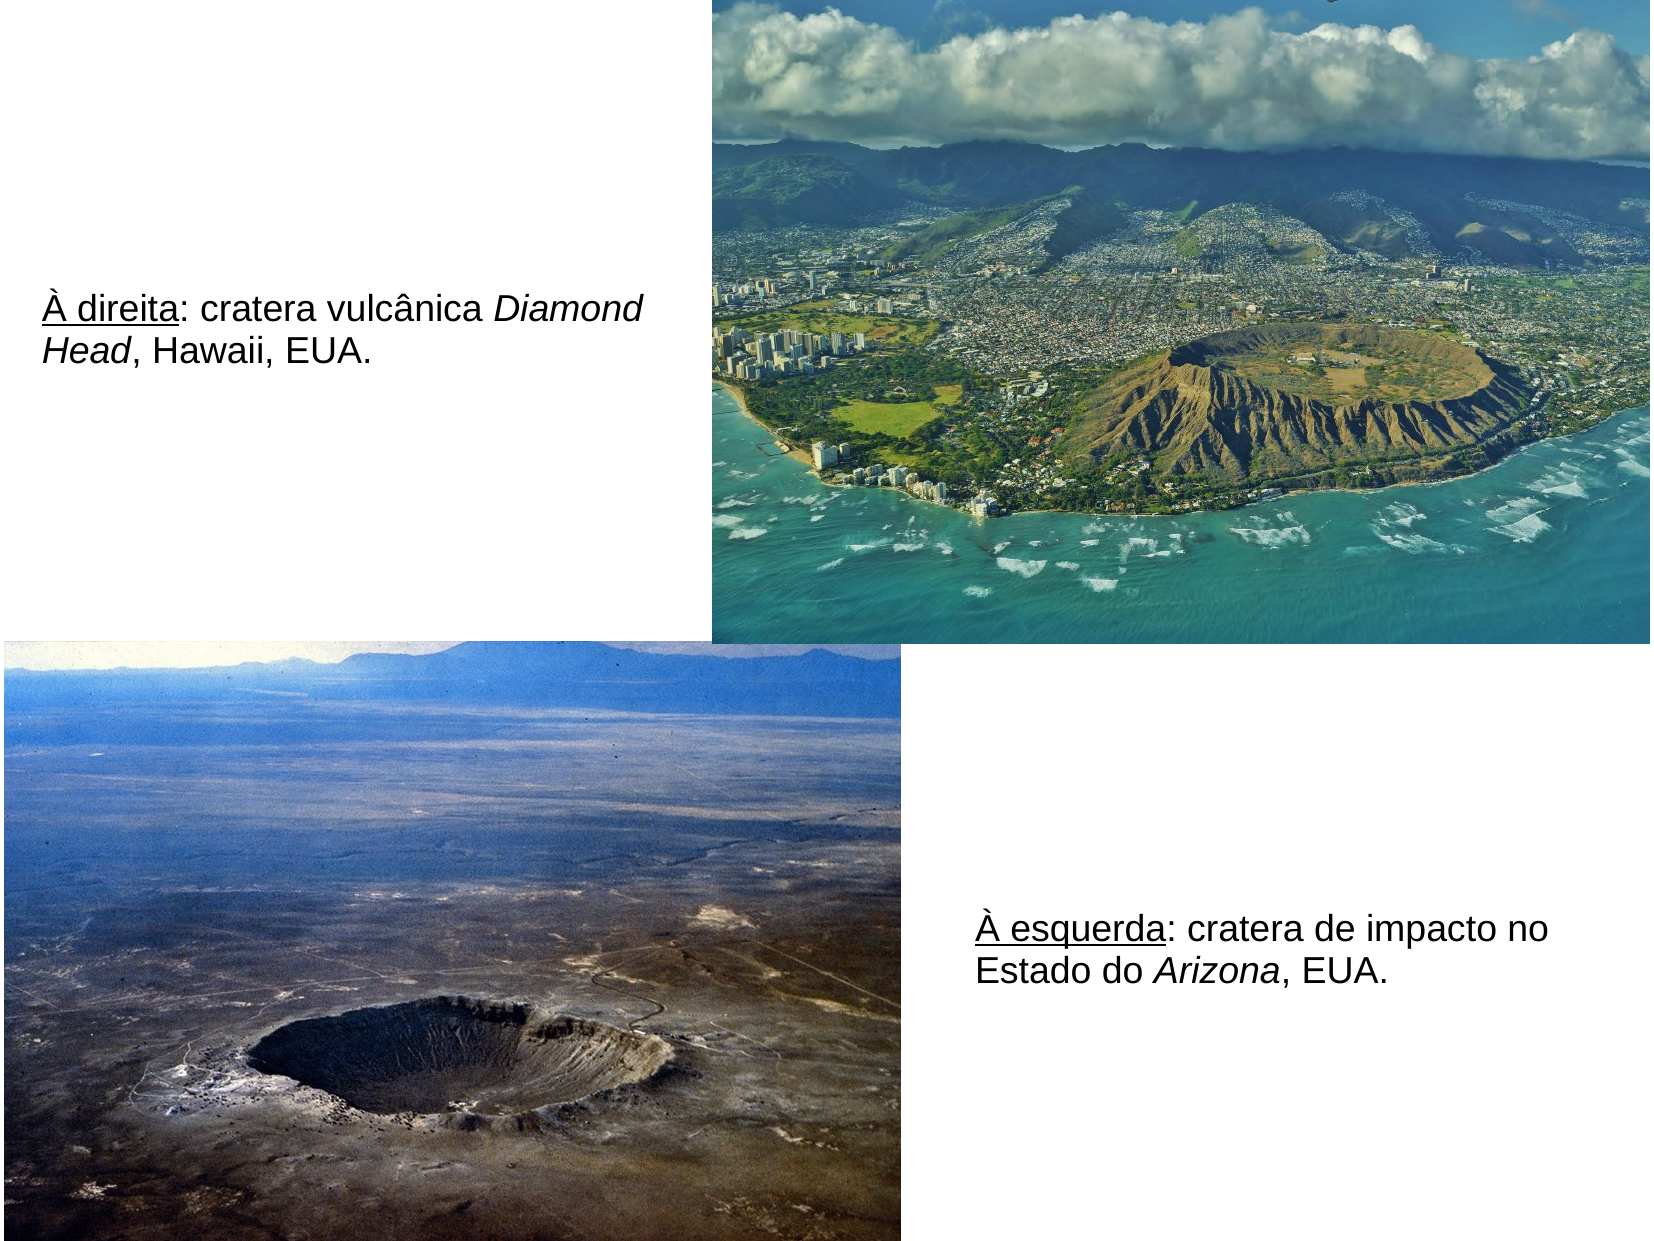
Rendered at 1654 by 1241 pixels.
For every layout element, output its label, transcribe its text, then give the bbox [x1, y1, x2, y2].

text_box À esquerda: cratera de impacto no Estado do Arizona, EUA. [960, 900, 1565, 1010]
text_box À direita: cratera vulcânica Diamond Head, Hawaii, EUA. [27, 280, 658, 391]
picture [4, 0, 1650, 1241]
